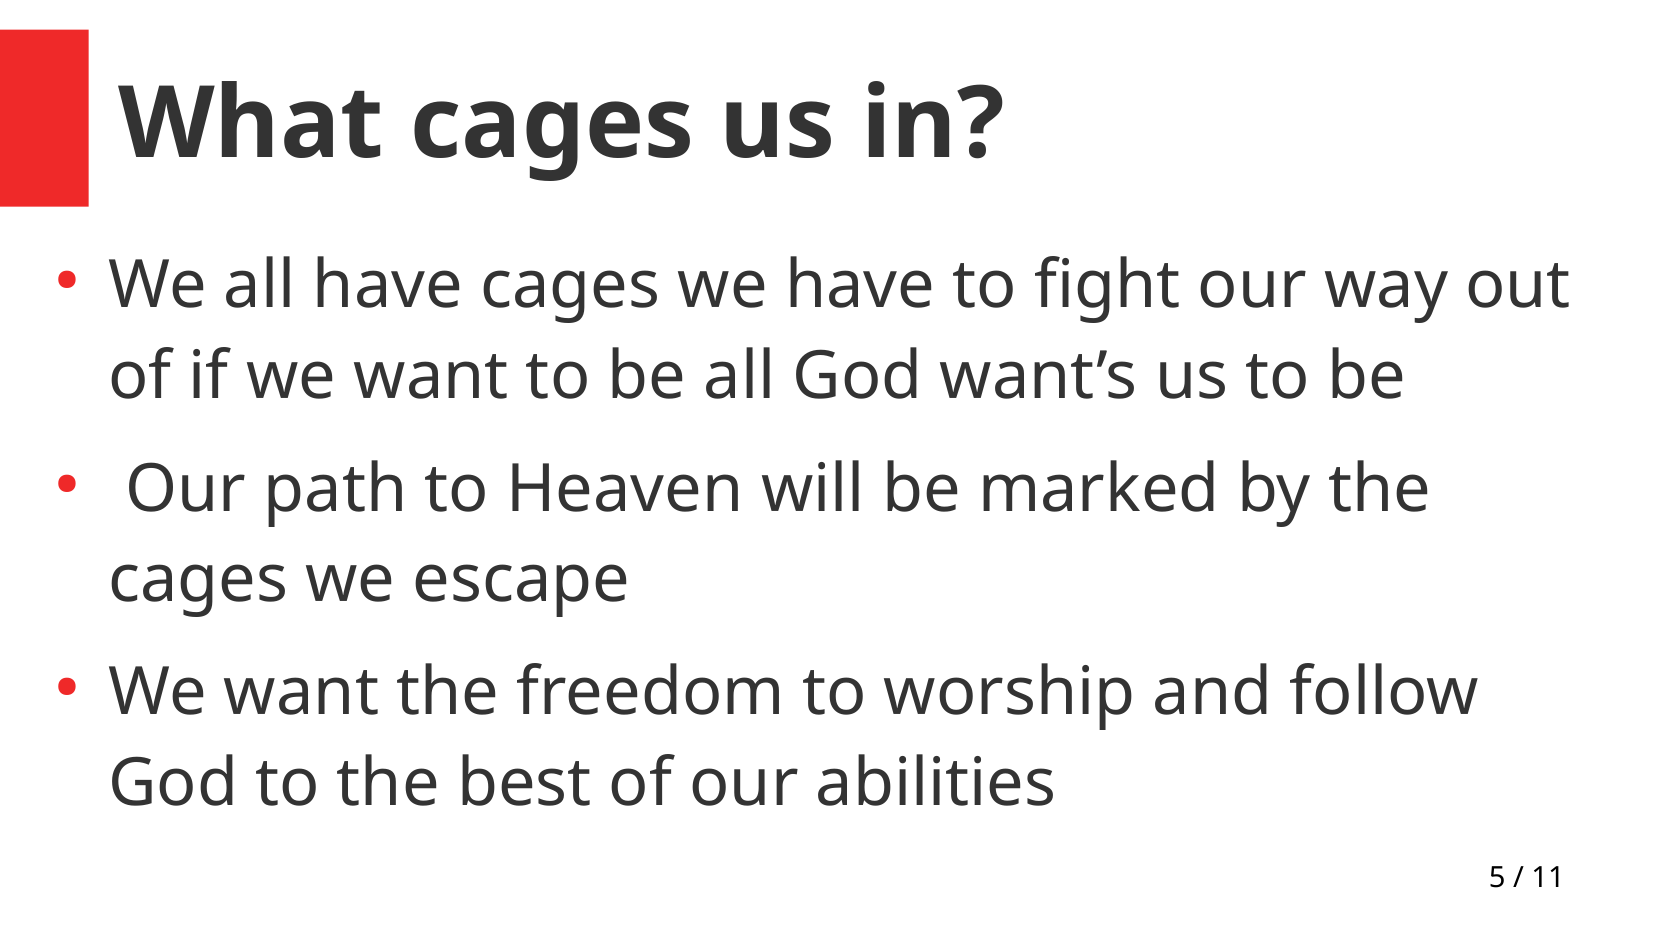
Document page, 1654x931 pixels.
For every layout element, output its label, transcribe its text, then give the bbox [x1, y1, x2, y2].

title What cages us in? [118, 29, 1595, 207]
list We all have cages we have to fight our way out of if we want to be all God want’s us to be Our path to Heaven will be marked by the cages we escape We want the freedom to worship and follow God to the best of our abilities [37, 236, 1595, 863]
